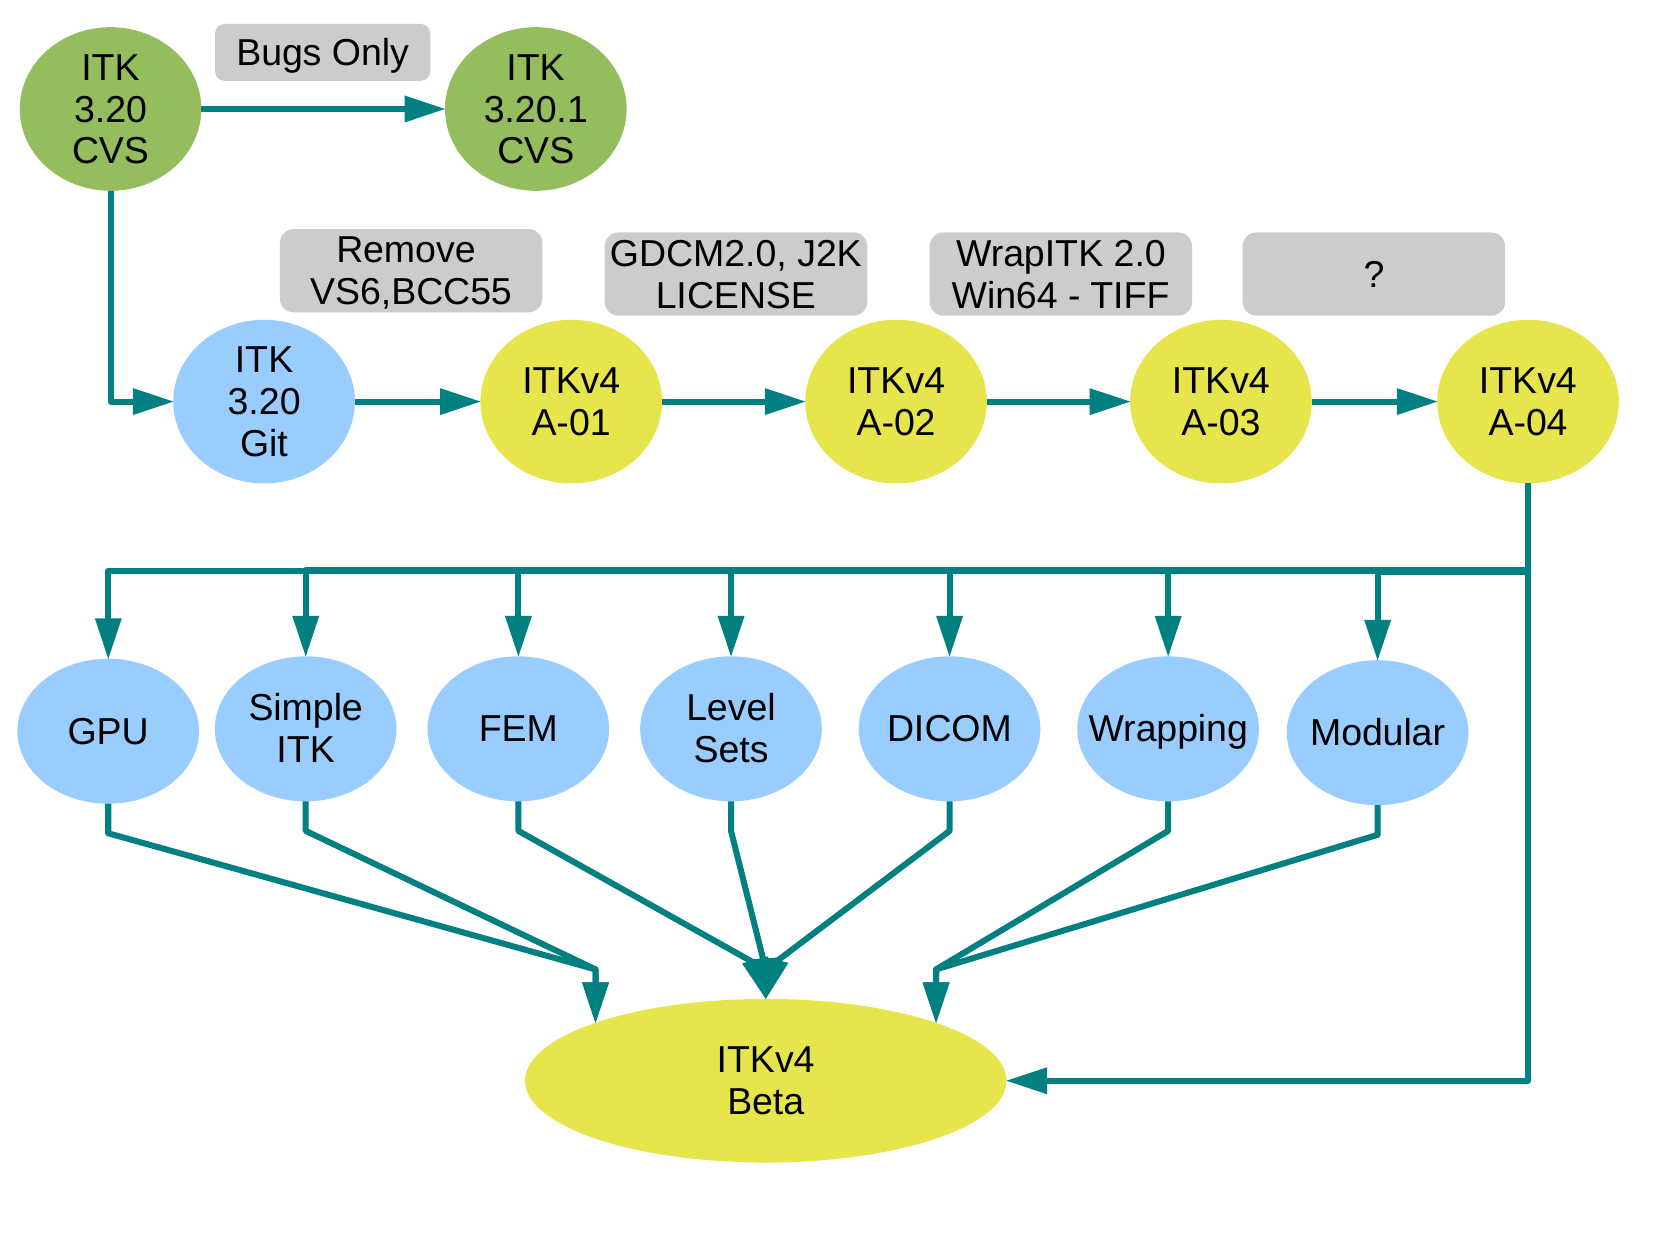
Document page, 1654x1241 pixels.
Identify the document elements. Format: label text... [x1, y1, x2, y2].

text_box ITKv4 A-03 [1130, 319, 1312, 484]
text_box FEM [427, 656, 610, 802]
text_box WrapITK 2.0 Win64 - TIFF [929, 232, 1193, 316]
text_box Wrapping [1077, 656, 1259, 802]
text_box Modular [1286, 660, 1469, 806]
text_box Bugs Only [215, 23, 431, 81]
text_box Simple ITK [214, 656, 397, 802]
text_box ITK 3.20 CVS [19, 27, 202, 191]
text_box GPU [17, 658, 200, 804]
text_box Remove VS6,BCC55 [279, 229, 543, 313]
text_box DICOM [858, 656, 1041, 802]
text_box ITKv4 A-02 [805, 319, 987, 484]
text_box ITK 3.20.1 CVS [445, 27, 627, 191]
text_box ITKv4 A-01 [480, 319, 662, 484]
text_box ITKv4 A-04 [1437, 319, 1619, 484]
text_box GDCM2.0, J2K LICENSE [604, 232, 868, 316]
text_box ? [1242, 232, 1506, 316]
text_box ITKv4 Beta [524, 998, 1007, 1163]
text_box Level Sets [640, 656, 822, 802]
text_box ITK 3.20 Git [173, 319, 355, 484]
